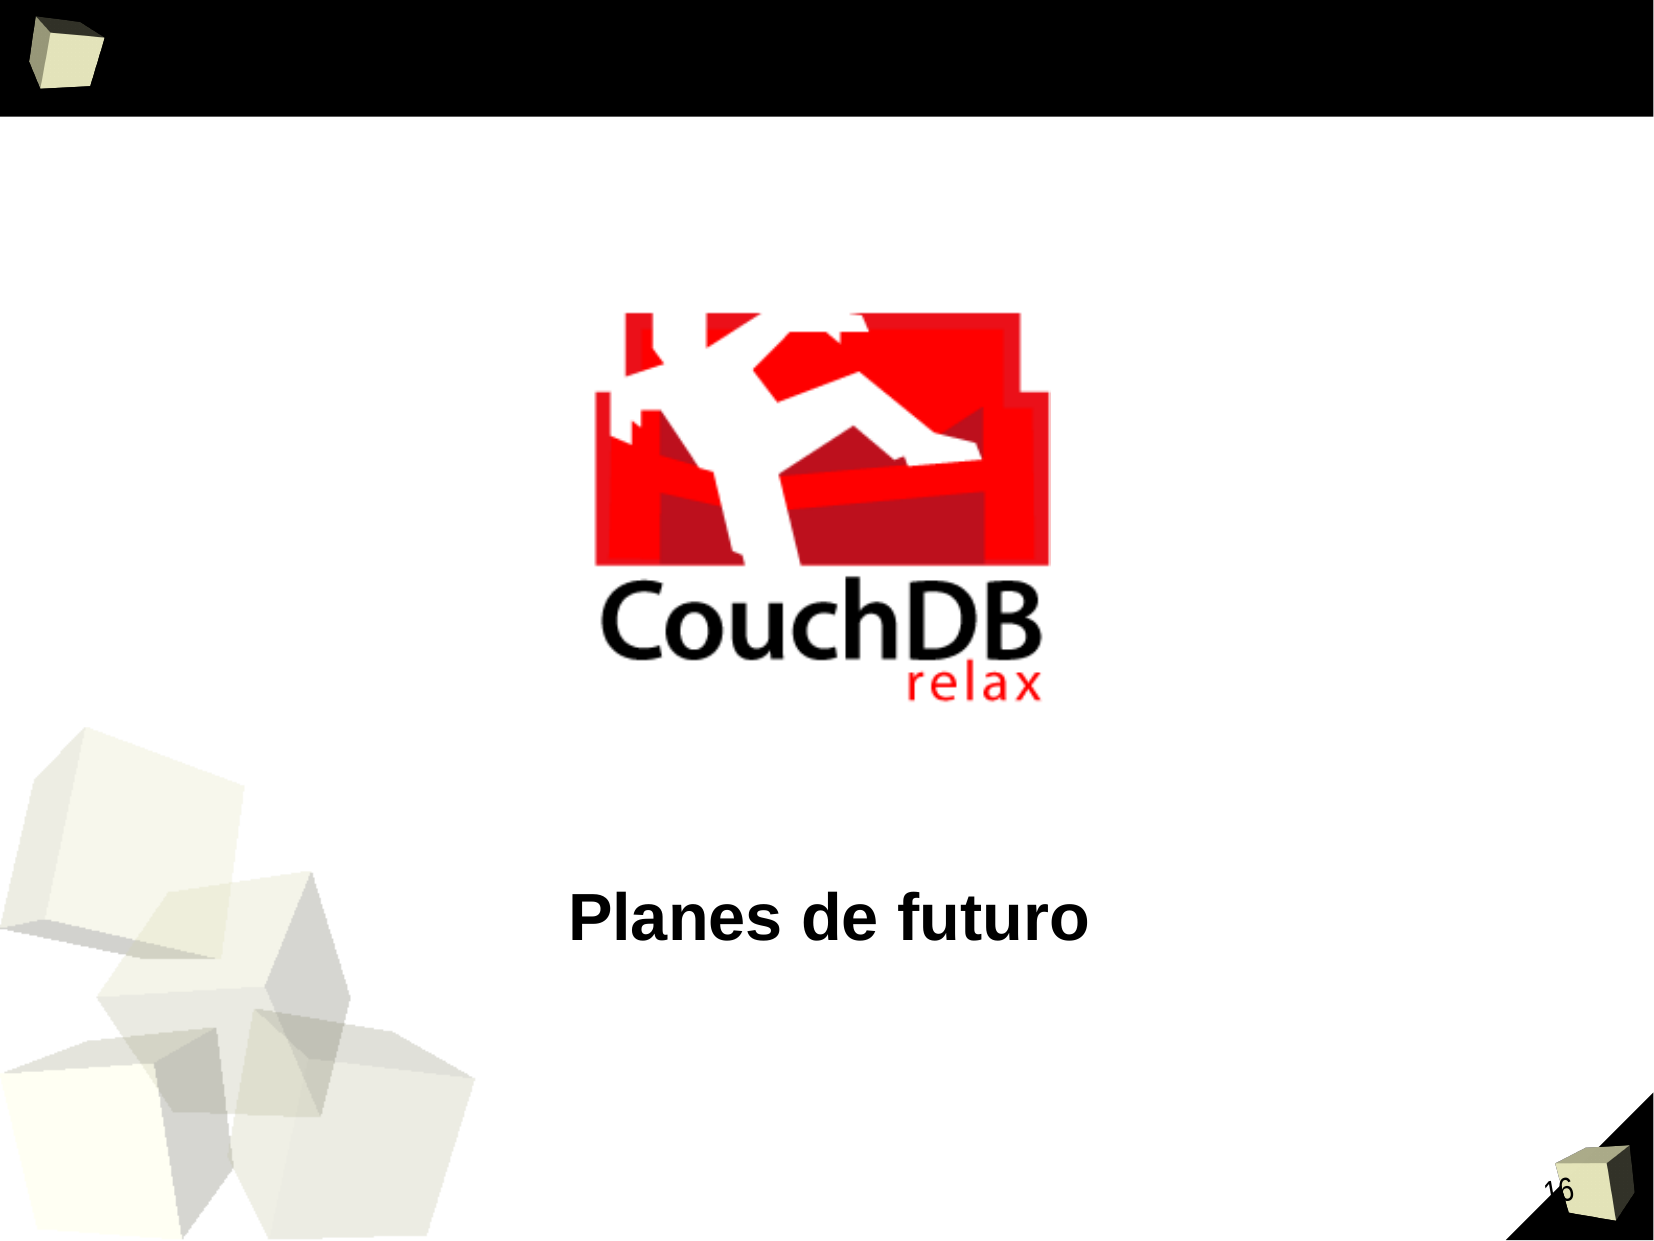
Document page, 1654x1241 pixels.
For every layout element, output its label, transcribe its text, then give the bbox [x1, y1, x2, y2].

subtitle Planes de futuro [46, 634, 1613, 1201]
picture [0, 726, 477, 1241]
picture [591, 299, 1051, 717]
